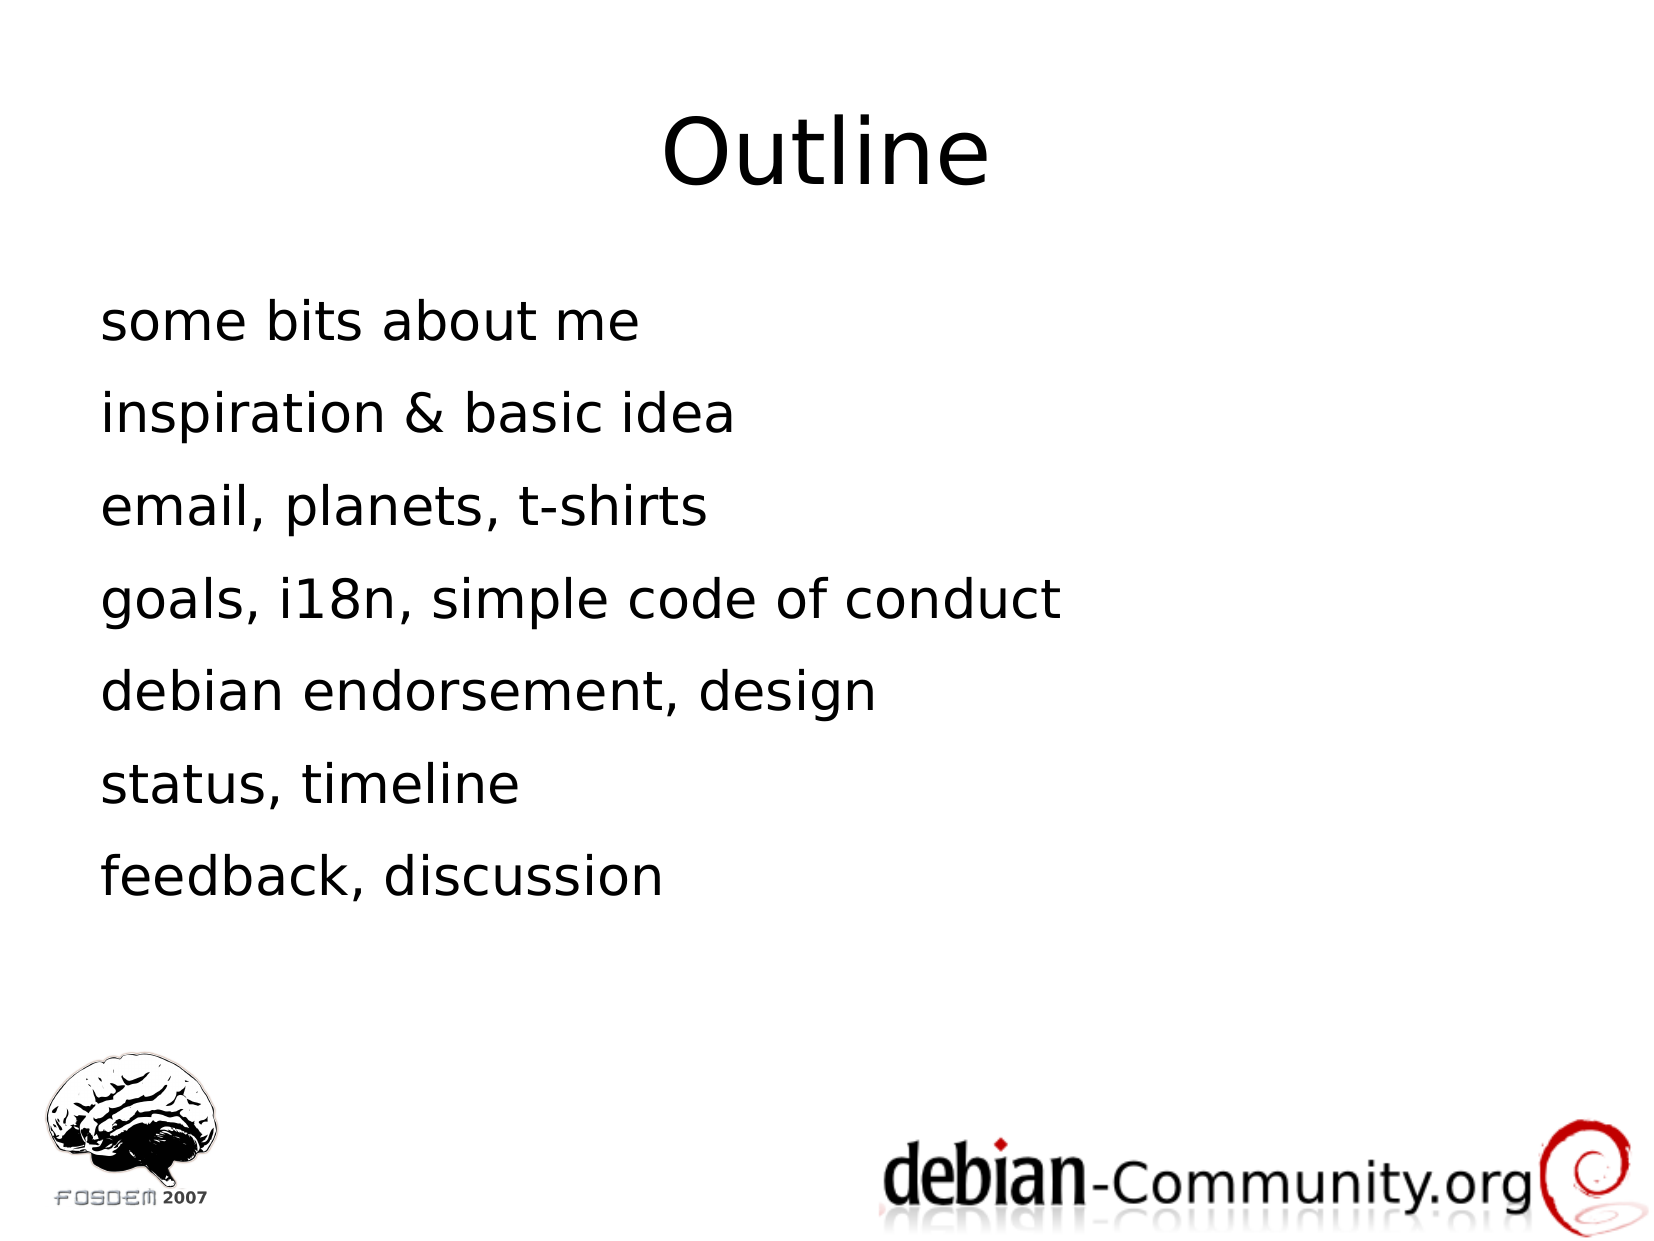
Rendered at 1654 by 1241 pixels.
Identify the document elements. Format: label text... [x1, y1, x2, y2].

title Outline [82, 49, 1571, 257]
picture [876, 1113, 1654, 1241]
picture [37, 1050, 226, 1211]
list some bits about me inspiration & basic idea email, planets, t-shirts goals, i18n, simple code of conduct debian endorsement, design status, timeline feedback, discussion [82, 290, 1571, 1109]
